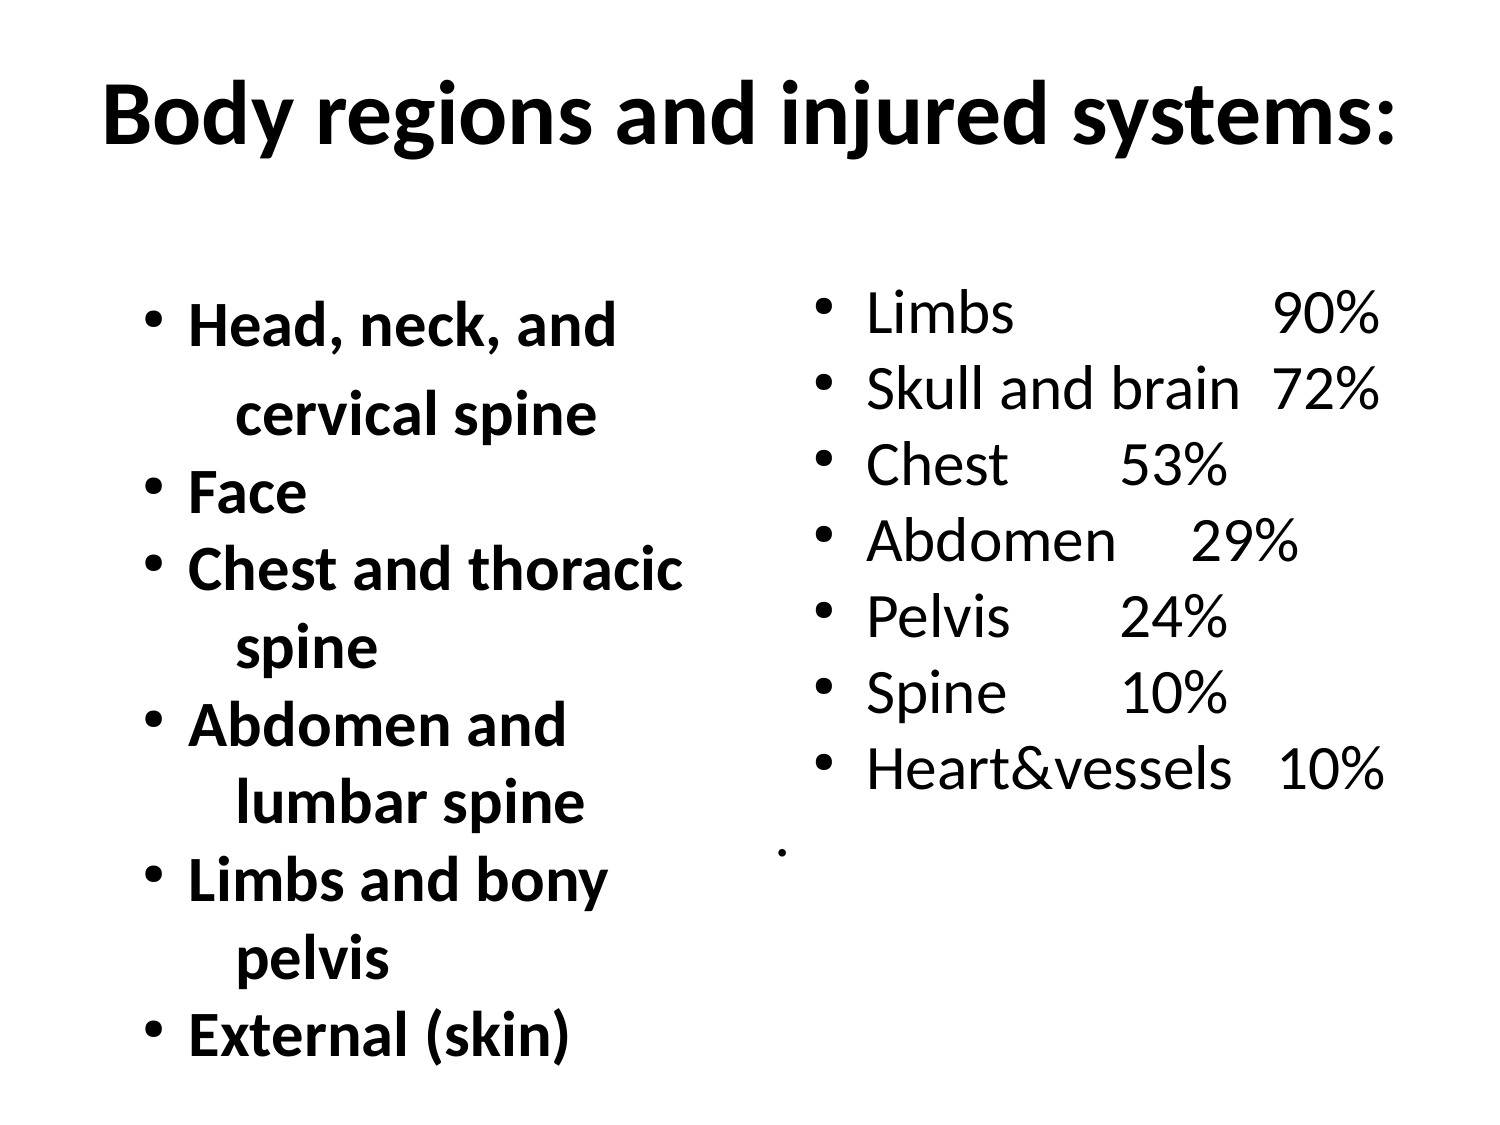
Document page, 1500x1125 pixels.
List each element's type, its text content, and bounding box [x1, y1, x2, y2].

title Body regions and injured systems: [75, 45, 1425, 233]
list Head, neck, and cervical spine Face Chest and thoracic spine Abdomen and lumbar spine Limbs and bony pelvis External (skin) [75, 262, 738, 1080]
list Limbs 90% Skull and brain 72% Chest 53% Abdomen 29% Pelvis 24% Spine 10% Heart&vessels 10% [762, 262, 1425, 1005]
